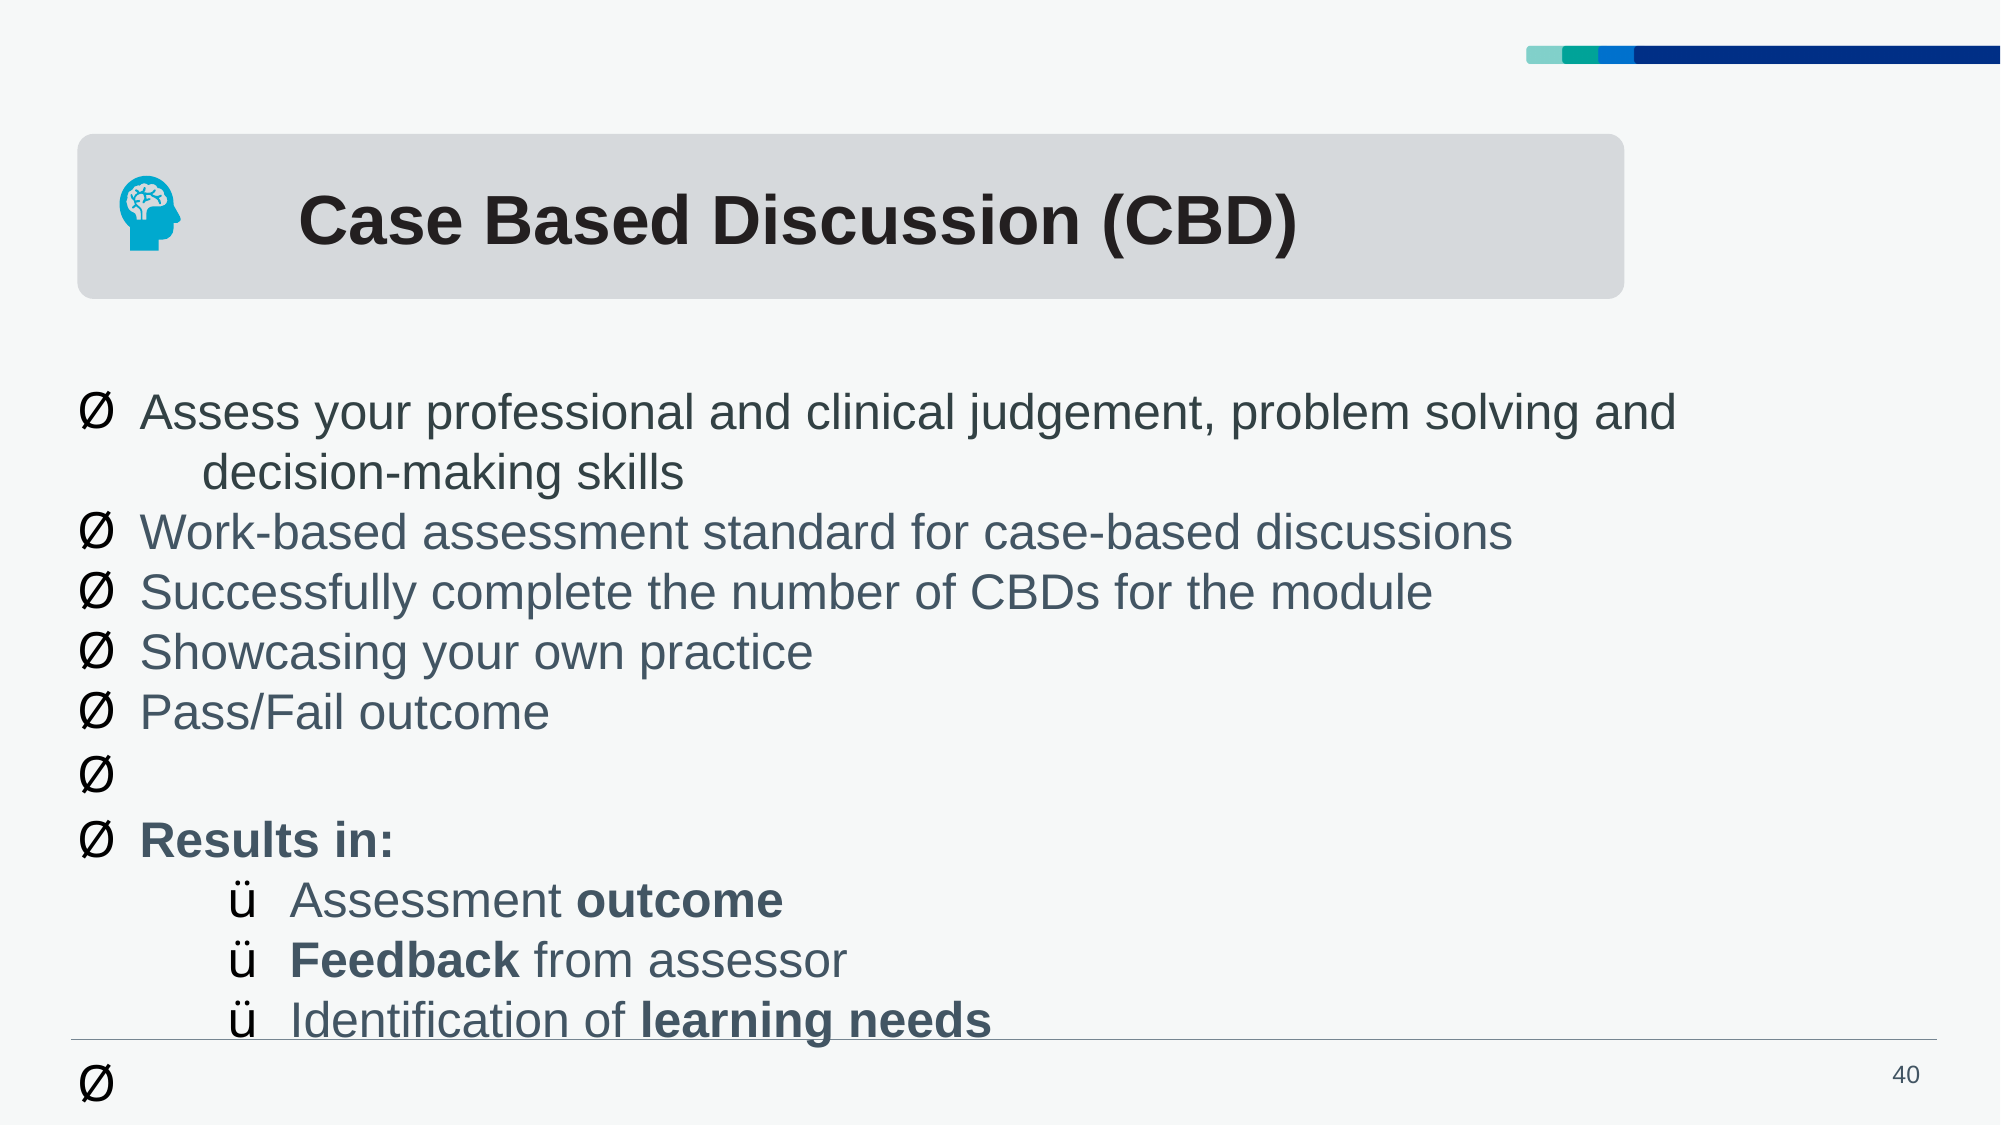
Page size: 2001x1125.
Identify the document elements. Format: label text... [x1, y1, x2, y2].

text_box Assess your professional and clinical judgement, problem solving and decision-making skills Work-based assessment standard for case-based discussions Successfully complete the number of CBDs for the module Showcasing your own practice Pass/Fail outcome Results in: Assessment outcome Feedback from assessor Identification of learning needs [62, 371, 1864, 1125]
text_box Case Based Discussion (CBD) [280, 133, 1645, 300]
text_box [77, 133, 280, 299]
